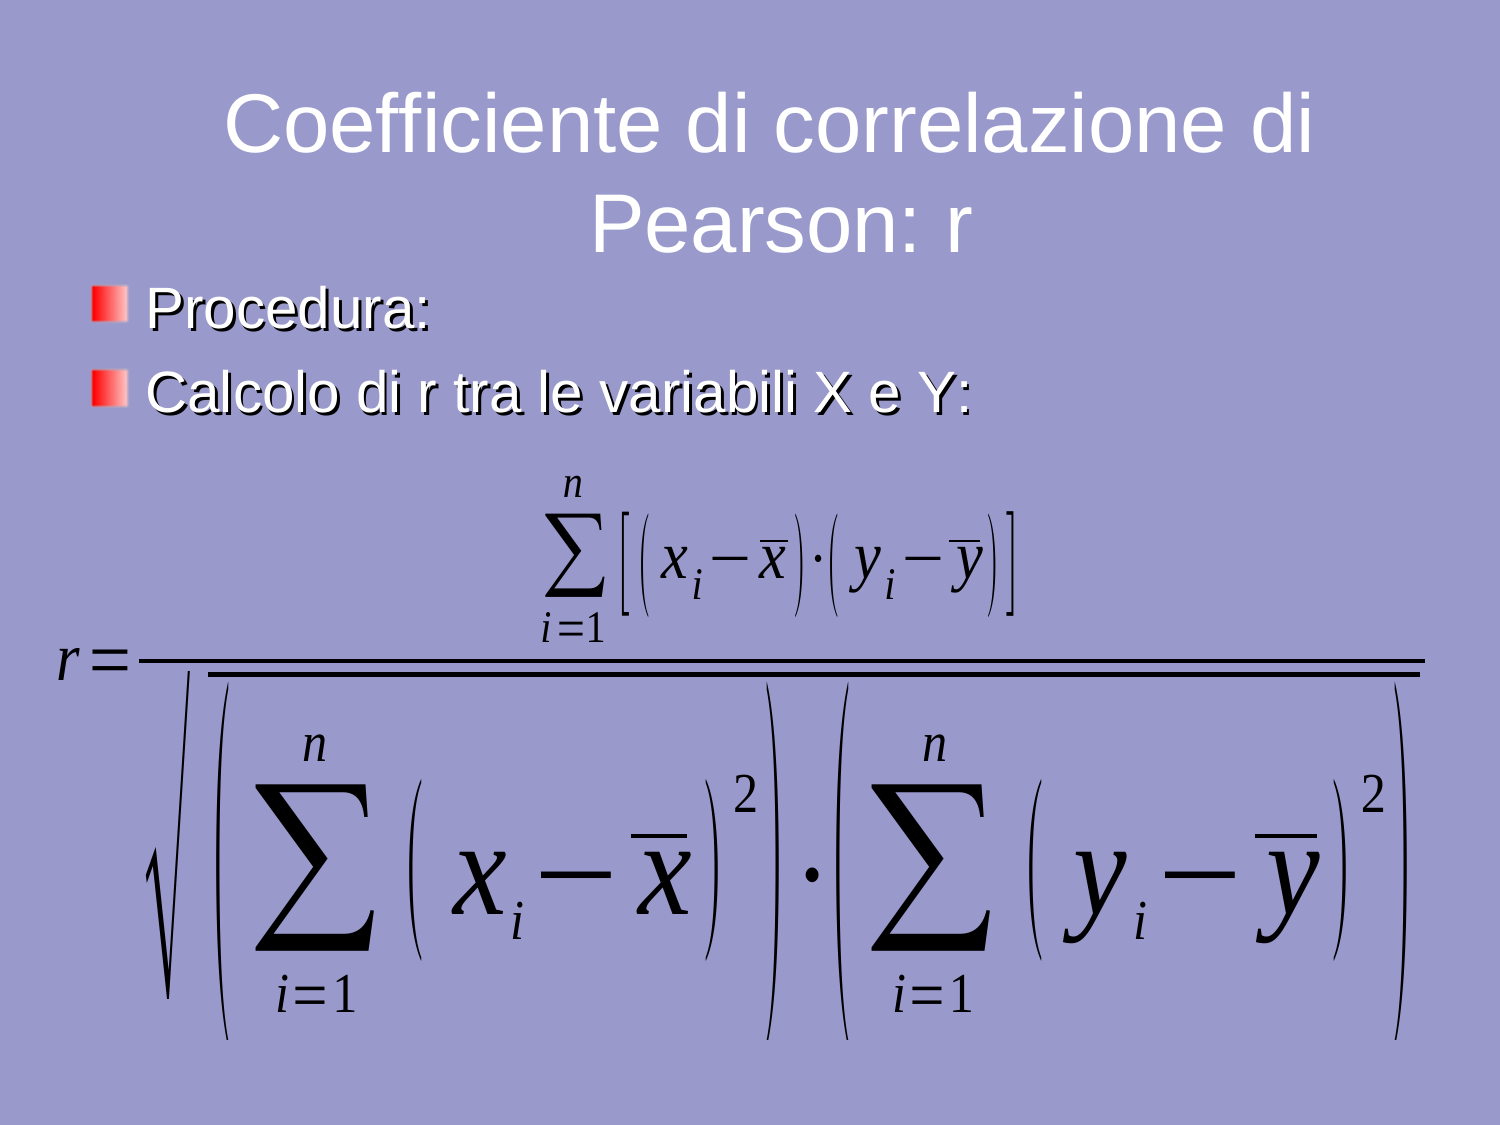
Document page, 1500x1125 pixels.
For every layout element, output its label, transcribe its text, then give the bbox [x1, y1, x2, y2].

list Procedura: Calcolo di r tra le variabili X e Y: [74, 263, 1341, 459]
text_box Coefficiente di correlazione di Pearson: r [0, 74, 1500, 263]
chart [41, 459, 1447, 1040]
